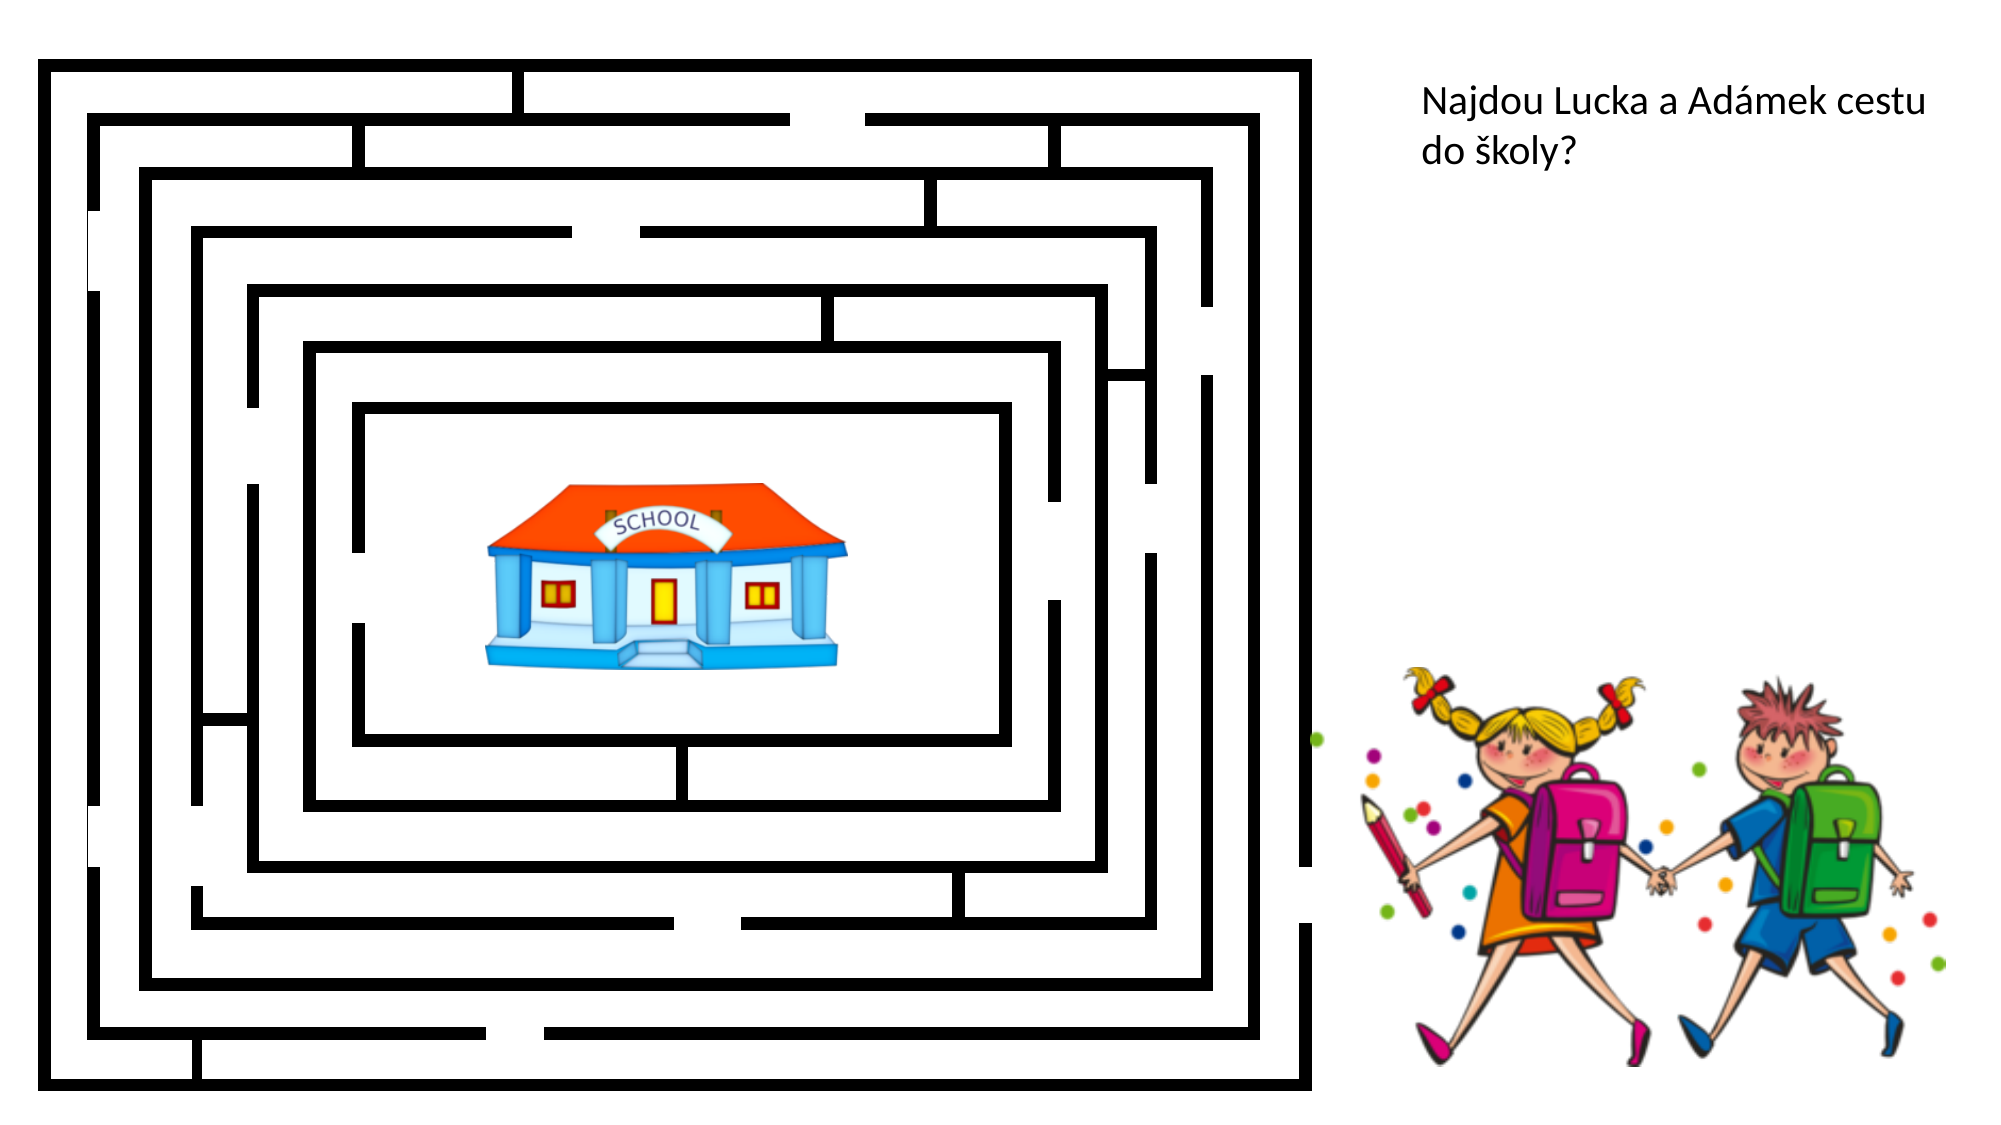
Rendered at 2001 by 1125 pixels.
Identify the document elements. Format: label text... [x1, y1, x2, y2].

picture [1310, 667, 1946, 1067]
text_box Najdou Lucka a Adámek cestu do školy? [1406, 65, 1947, 182]
picture [485, 483, 848, 670]
